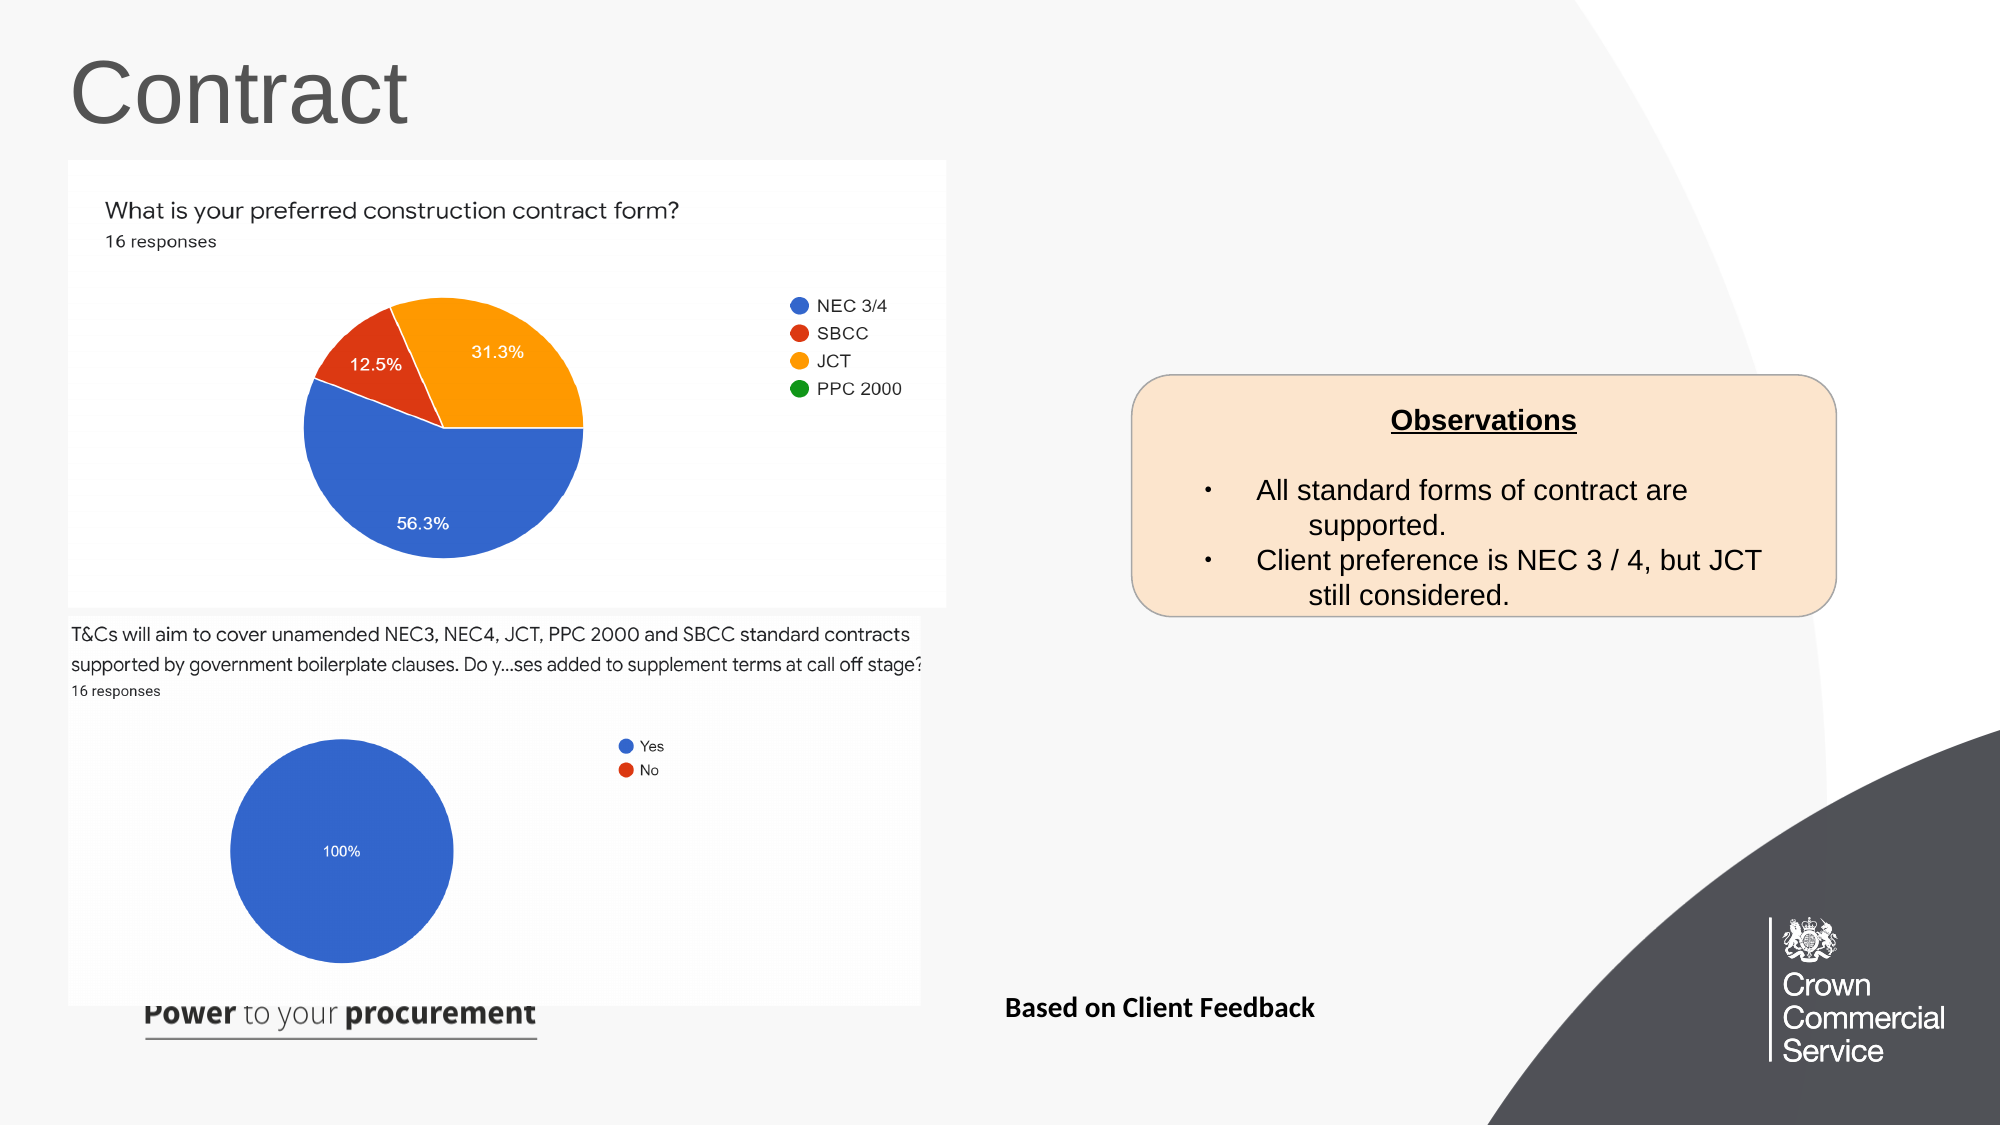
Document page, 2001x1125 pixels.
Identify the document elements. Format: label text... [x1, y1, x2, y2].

picture [1769, 917, 1944, 1063]
picture [67, 160, 947, 608]
text_box Based on Client Feedback [990, 972, 1489, 1039]
text_box Observations All standard forms of contract are supported. Client preference is NEC 3 / 4, but JCT still considered. [1131, 374, 1837, 617]
title Contract Terms [67, 32, 801, 160]
picture [67, 616, 921, 1006]
